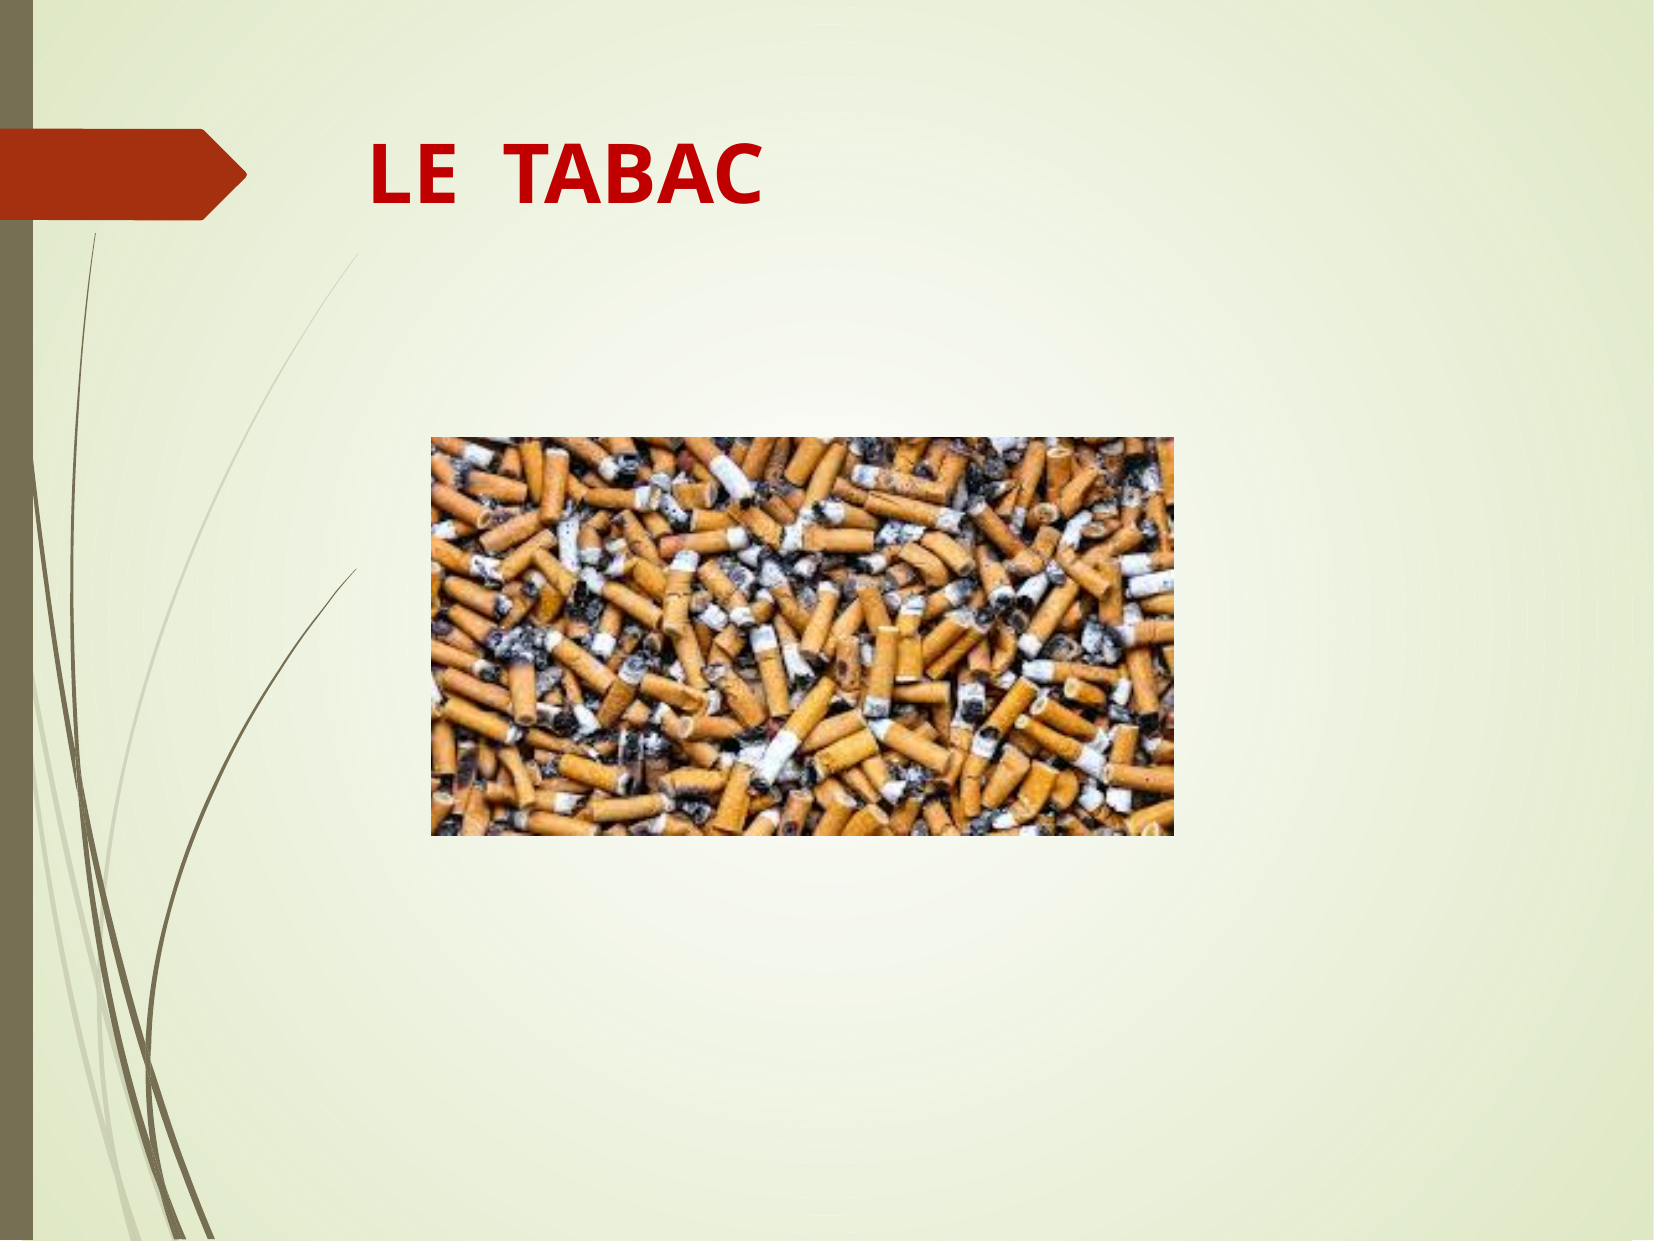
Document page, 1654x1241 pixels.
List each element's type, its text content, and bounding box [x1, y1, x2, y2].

title LE TABAC [351, 112, 1544, 345]
picture [431, 437, 1174, 836]
